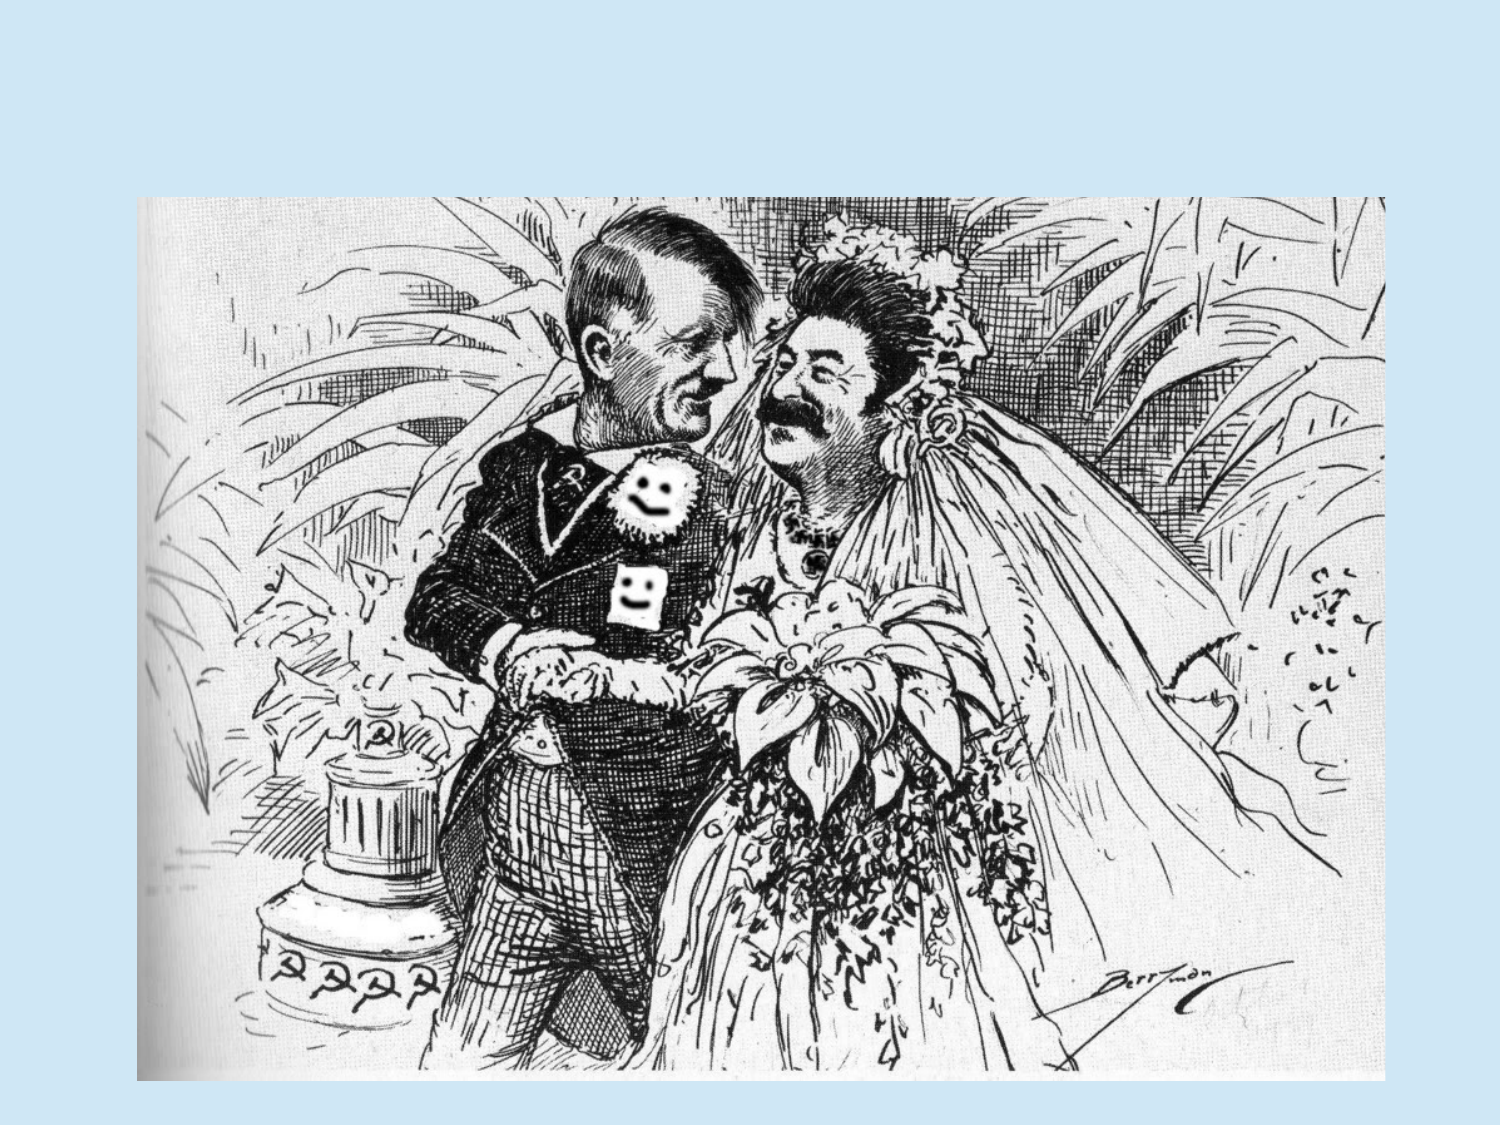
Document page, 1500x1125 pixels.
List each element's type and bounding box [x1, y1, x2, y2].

picture [137, 197, 1386, 1081]
